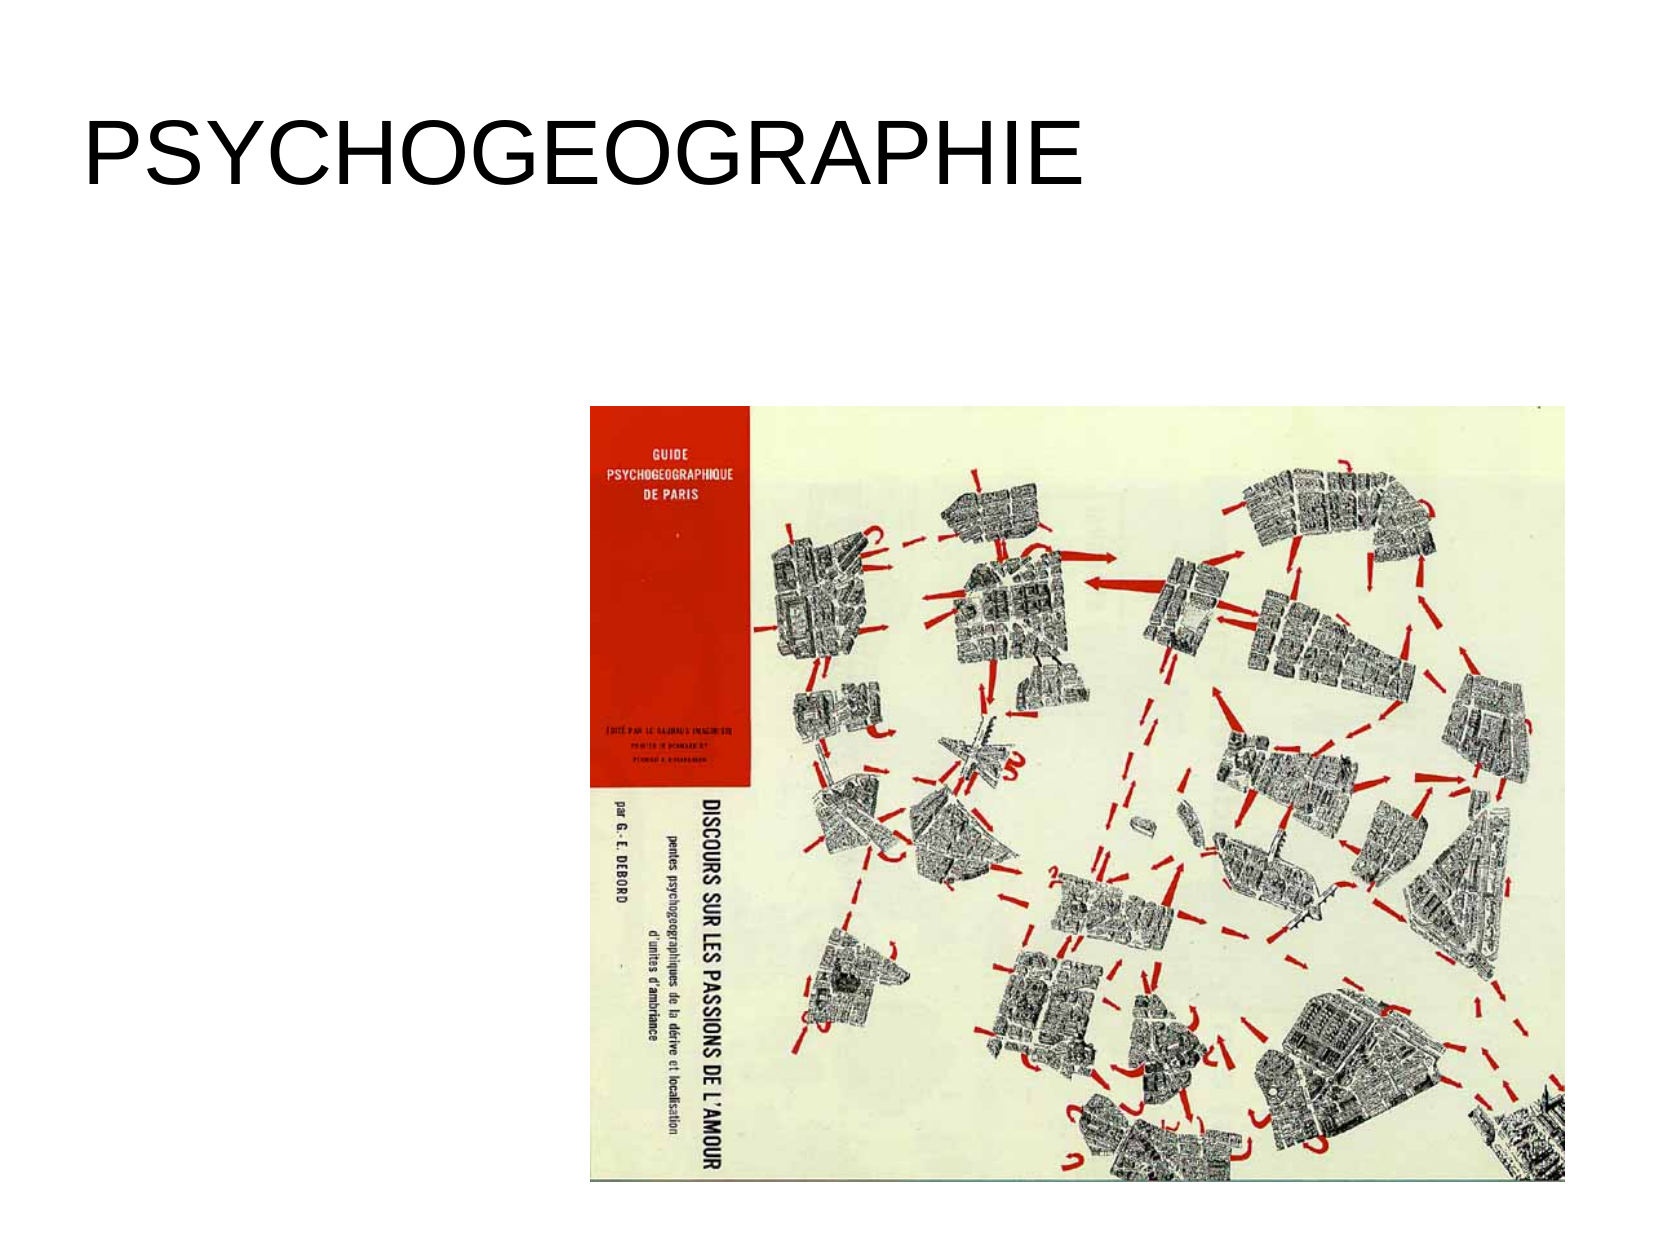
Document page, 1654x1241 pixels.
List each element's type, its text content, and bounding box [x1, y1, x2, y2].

picture [590, 406, 1565, 1182]
title PSYCHOGEOGRAPHIE [82, 56, 1571, 250]
